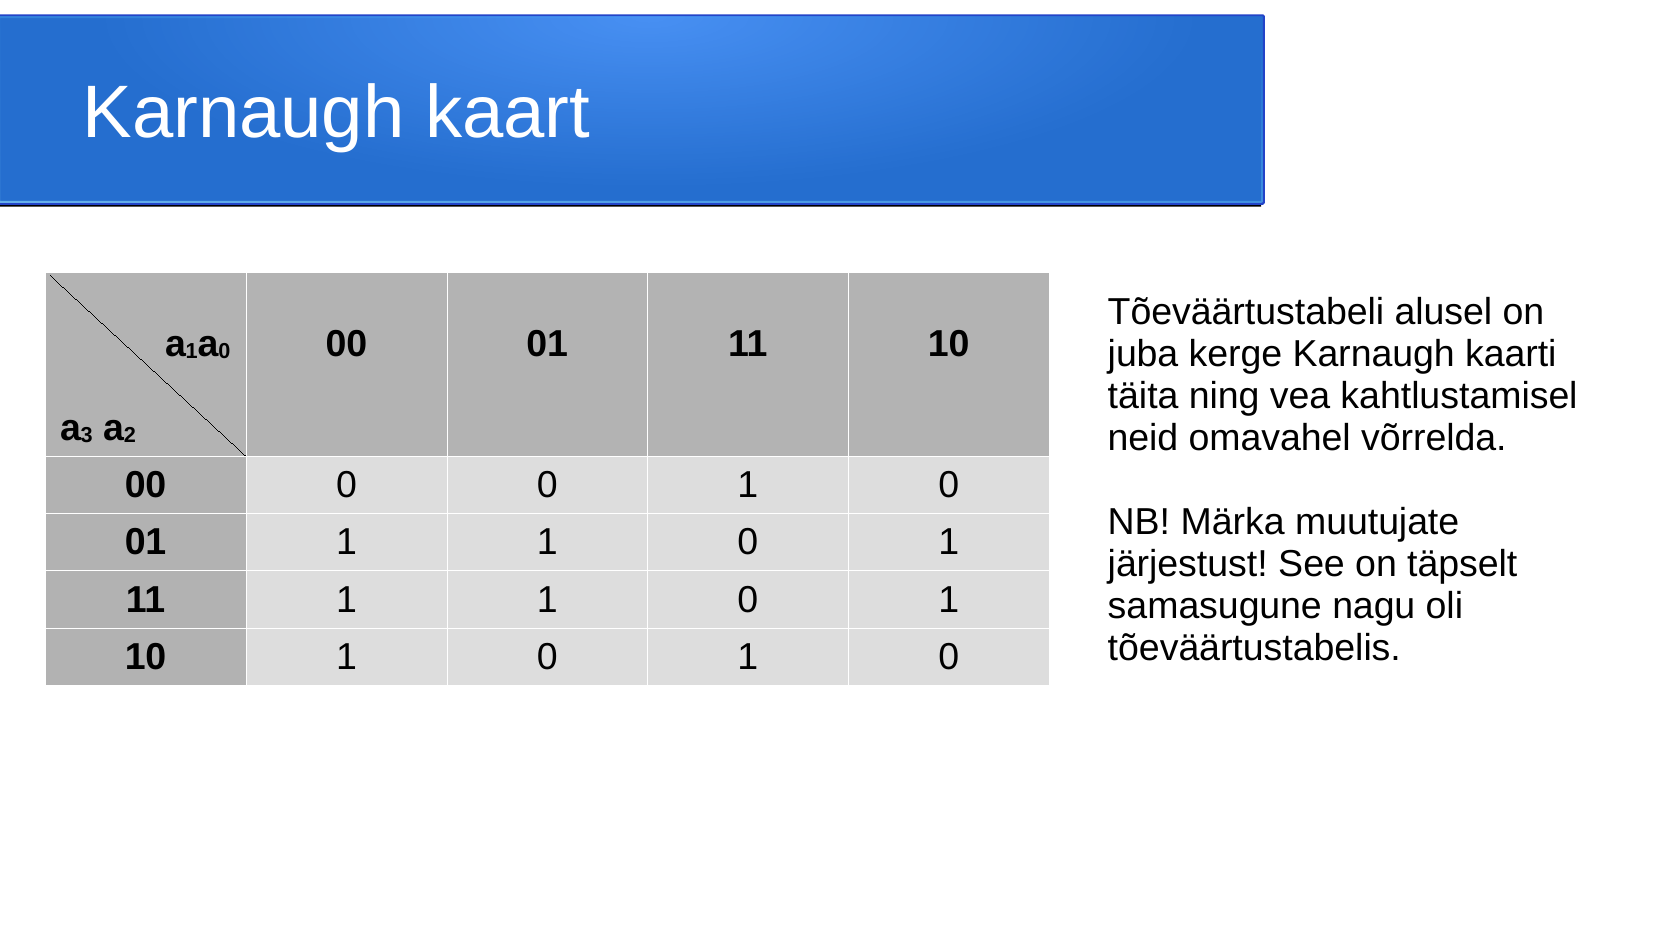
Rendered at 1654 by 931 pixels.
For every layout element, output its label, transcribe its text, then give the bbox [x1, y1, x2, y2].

table_cell 1 [448, 571, 647, 628]
table_cell 01 [46, 514, 246, 570]
table_header 00 [247, 273, 447, 456]
table_cell 1 [247, 571, 447, 628]
table_cell 1 [648, 457, 848, 513]
table_cell 0 [648, 571, 848, 628]
table_cell 0 [247, 457, 447, 513]
table_cell 0 [448, 457, 647, 513]
text_box Tõeväärtustabeli alusel on juba kerge Karnaugh kaarti täita ning vea kahtlustamisel neid omavahel võrrelda. NB! Märka muutujate järjestust! See on täpselt samasugune nagu oli tõeväärtustabelis. [1092, 283, 1621, 676]
table_cell 0 [448, 629, 647, 685]
table_cell 00 [46, 457, 246, 513]
table_cell 1 [448, 514, 647, 570]
table_cell 1 [849, 571, 1049, 628]
table_header 11 [648, 273, 848, 456]
table_cell 0 [648, 514, 848, 570]
table_cell 11 [46, 571, 246, 628]
table_cell 1 [247, 514, 447, 570]
table_cell 1 [648, 629, 848, 685]
table_header 10 [849, 273, 1049, 456]
table_cell 10 [46, 629, 246, 685]
table_cell 0 [849, 457, 1049, 513]
table_header a1a0 a3 a2 [46, 273, 246, 456]
table_cell 1 [849, 514, 1049, 570]
table_cell 1 [247, 629, 447, 685]
table_header 01 [448, 273, 647, 456]
table_cell 0 [849, 629, 1049, 685]
title Karnaugh kaart [82, 35, 1235, 189]
